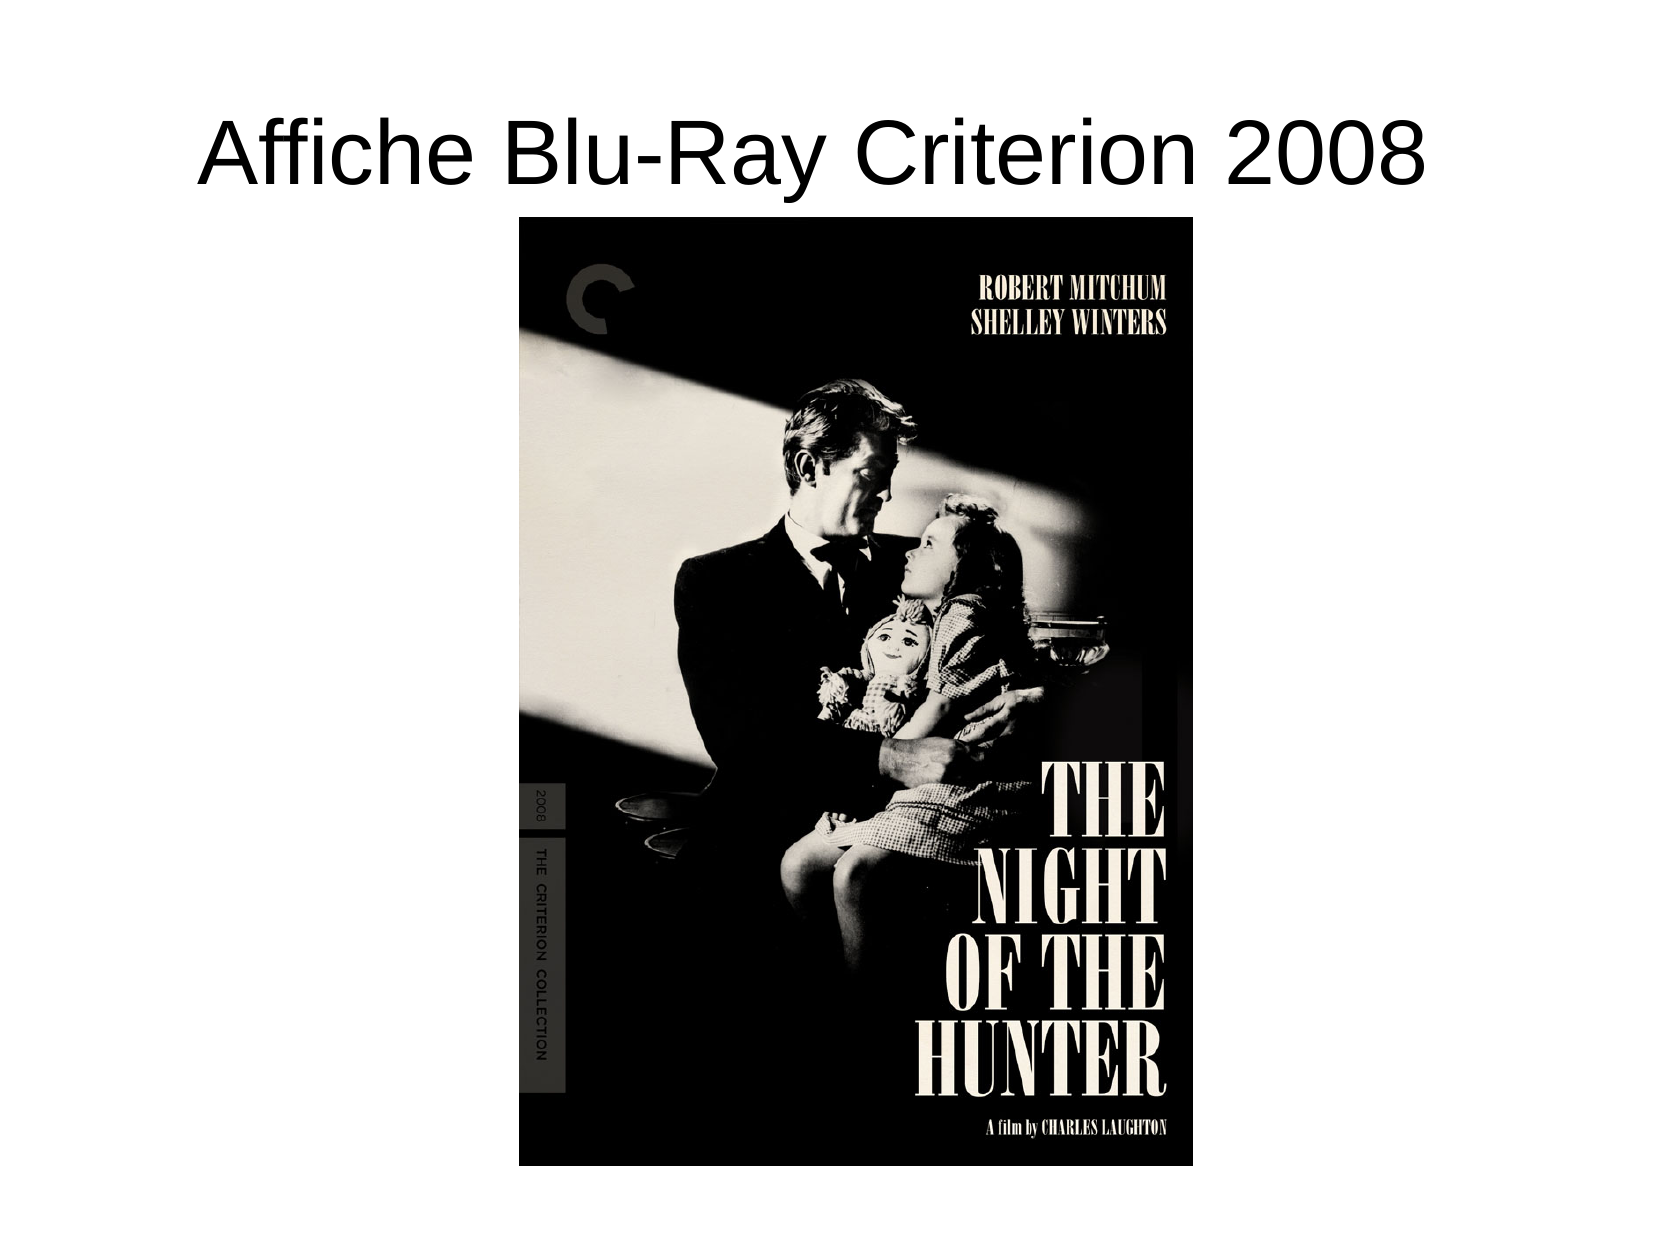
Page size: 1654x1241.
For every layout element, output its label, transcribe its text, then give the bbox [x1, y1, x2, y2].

picture [519, 217, 1193, 1166]
title Affiche Blu-Ray Criterion 2008 [82, 49, 1571, 257]
